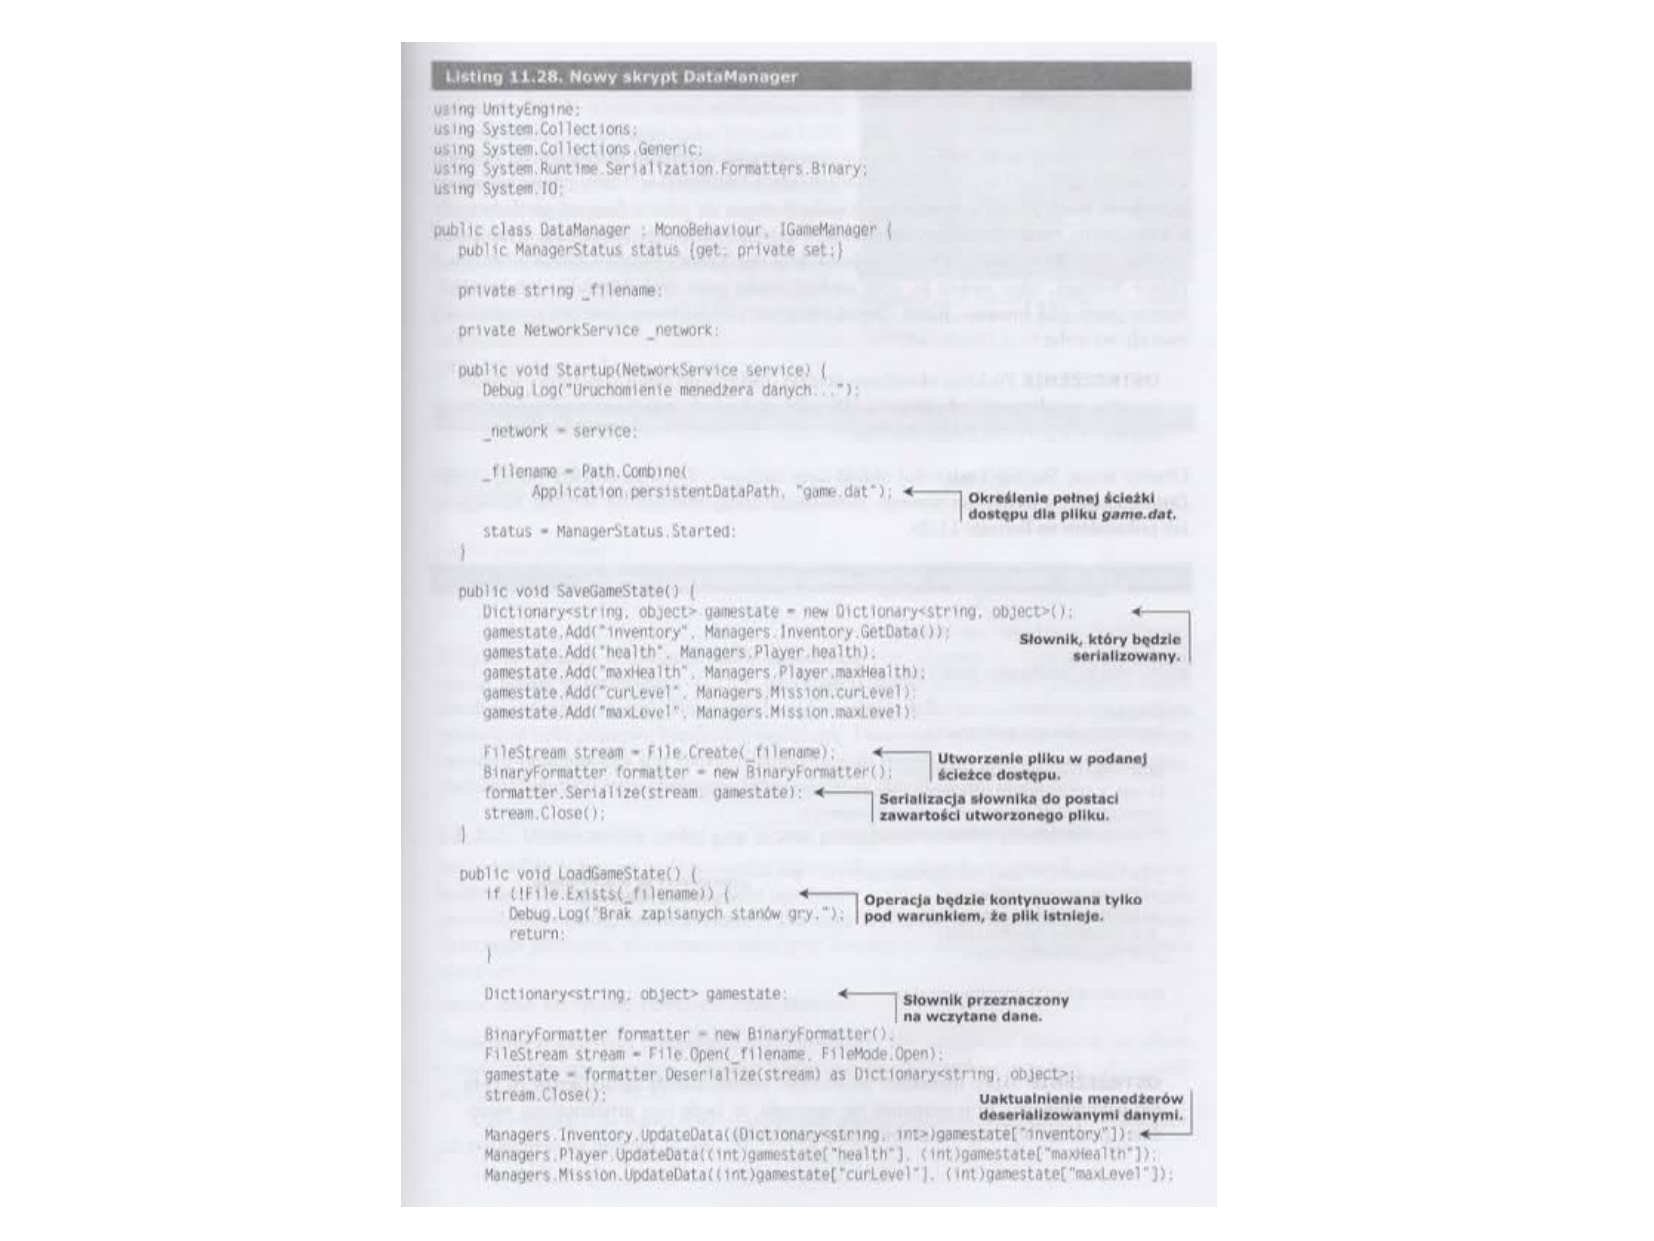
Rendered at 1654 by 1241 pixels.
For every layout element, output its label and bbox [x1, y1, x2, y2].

picture [401, 42, 1217, 1207]
